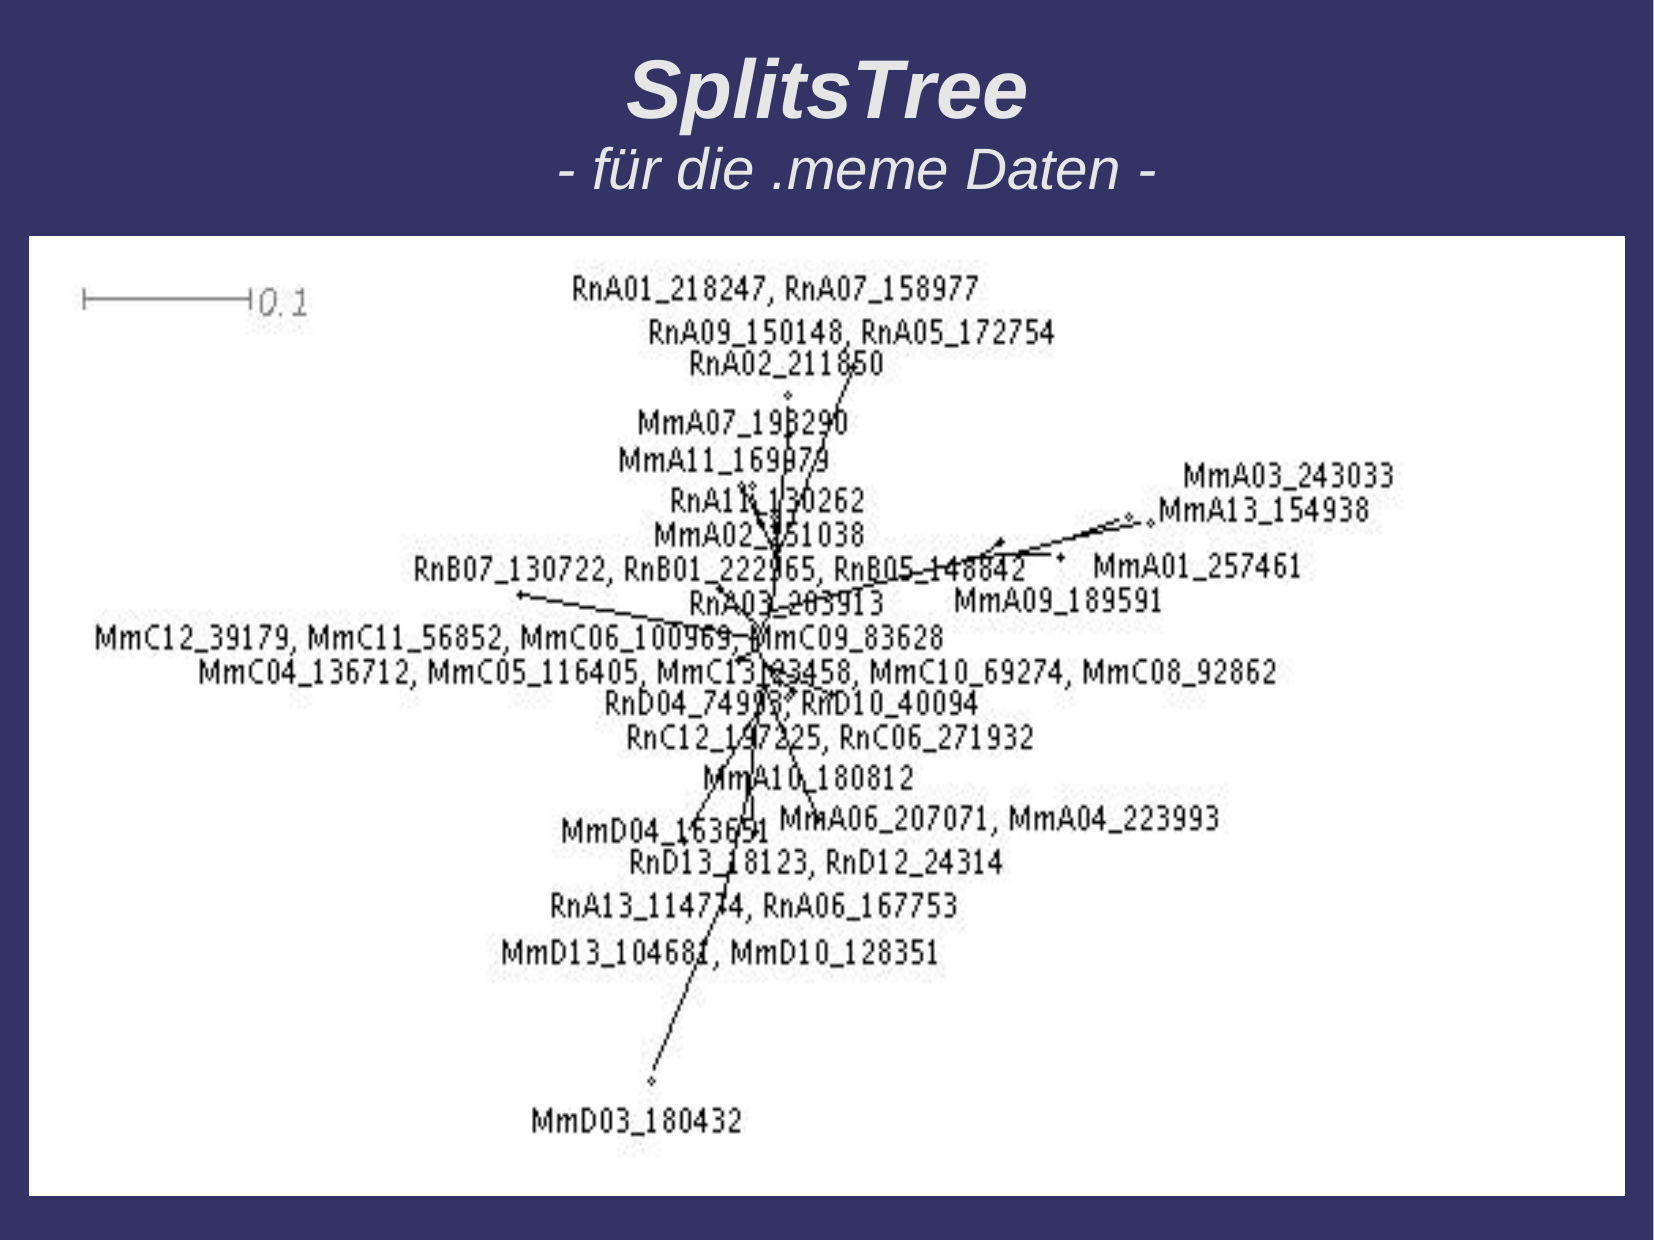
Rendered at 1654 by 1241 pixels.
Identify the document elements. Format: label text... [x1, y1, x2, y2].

title SplitsTree - für die .meme Daten - [121, 19, 1534, 227]
picture [29, 236, 1625, 1196]
